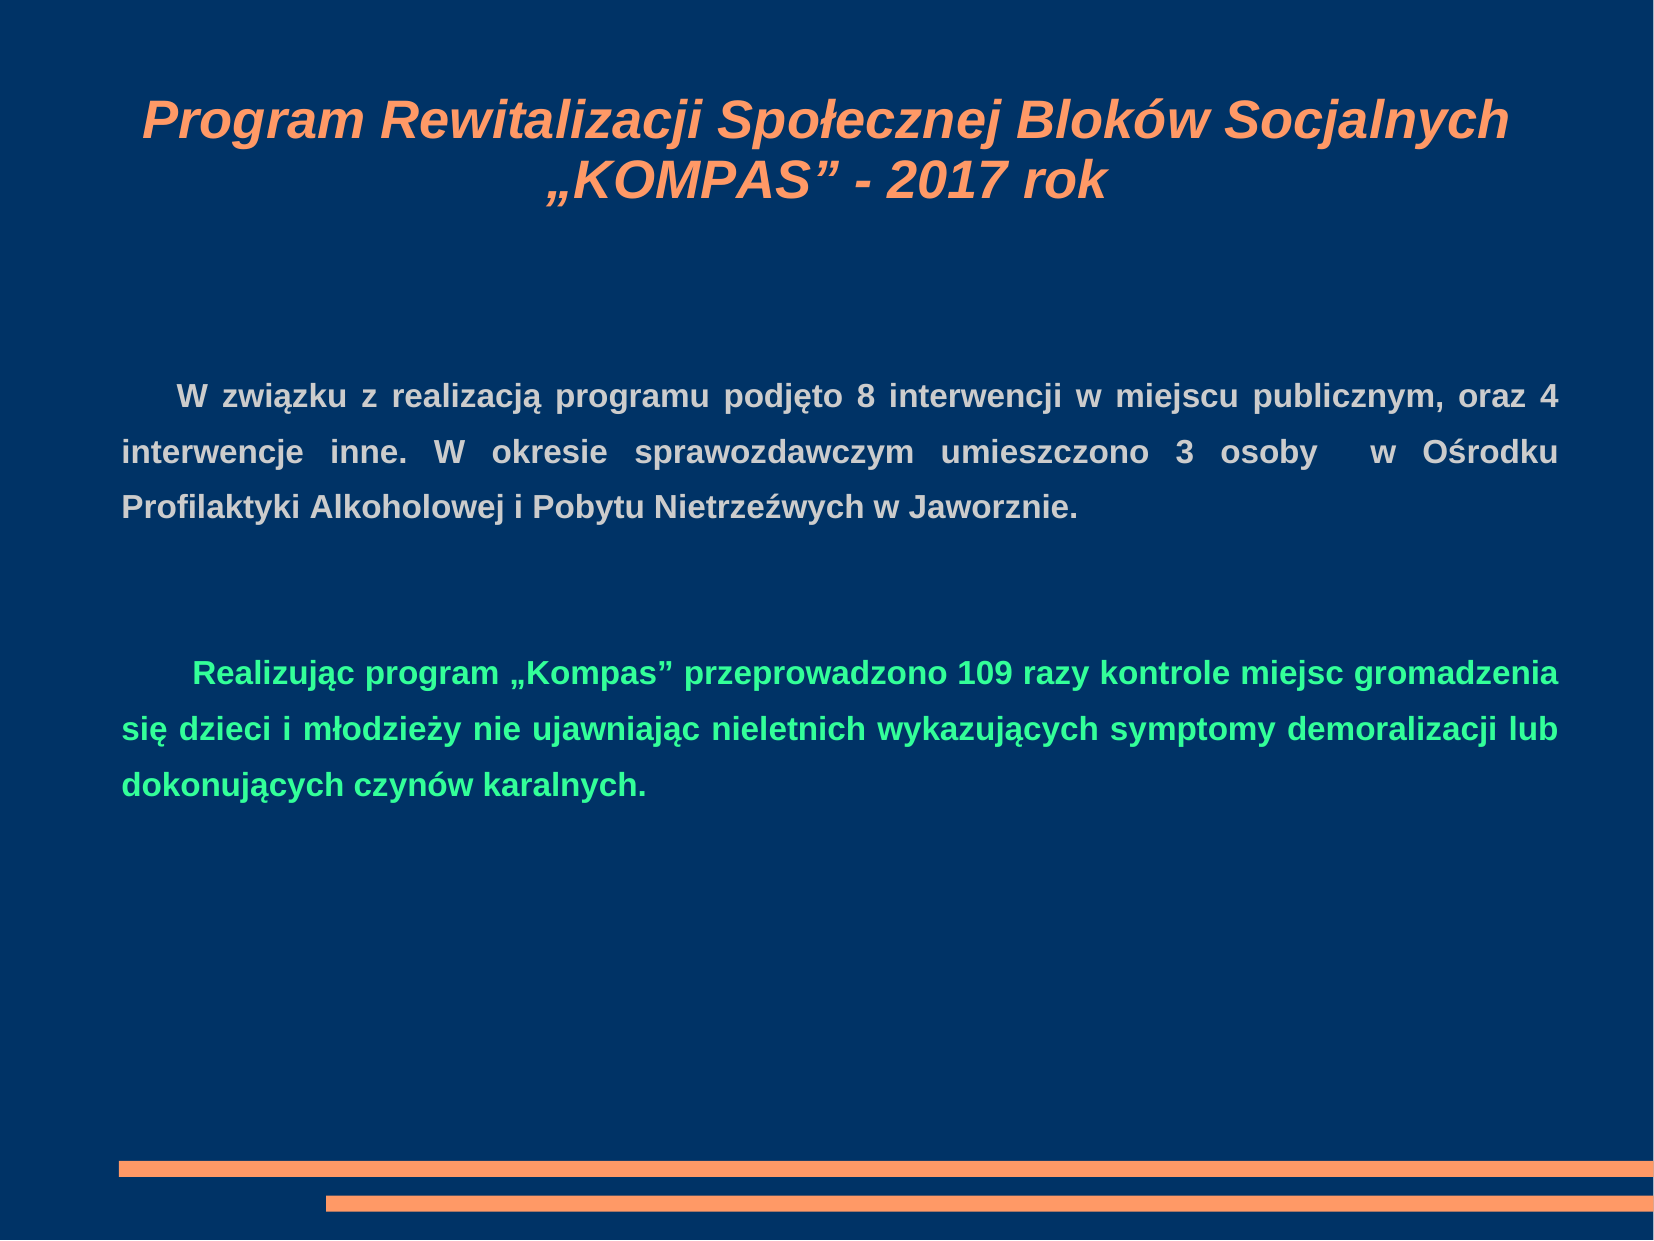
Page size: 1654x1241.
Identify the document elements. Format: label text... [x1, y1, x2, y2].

list W związku z realizacją programu podjęto 8 interwencji w miejscu publicznym, oraz 4 interwencje inne. W okresie sprawozdawczym umieszczono 3 osoby w Ośrodku Profilaktyki Alkoholowej i Pobytu Nietrzeźwych w Jaworznie. Realizując program „Kompas” przeprowadzono 109 razy kontrole miejsc gromadzenia się dzieci i młodzieży nie ujawniając nieletnich wykazujących symptomy demoralizacji lub dokonujących czynów karalnych. [121, 322, 1561, 1132]
title Program Rewitalizacji Społecznej Bloków Socjalnych „KOMPAS” - 2017 rok [121, 46, 1534, 254]
